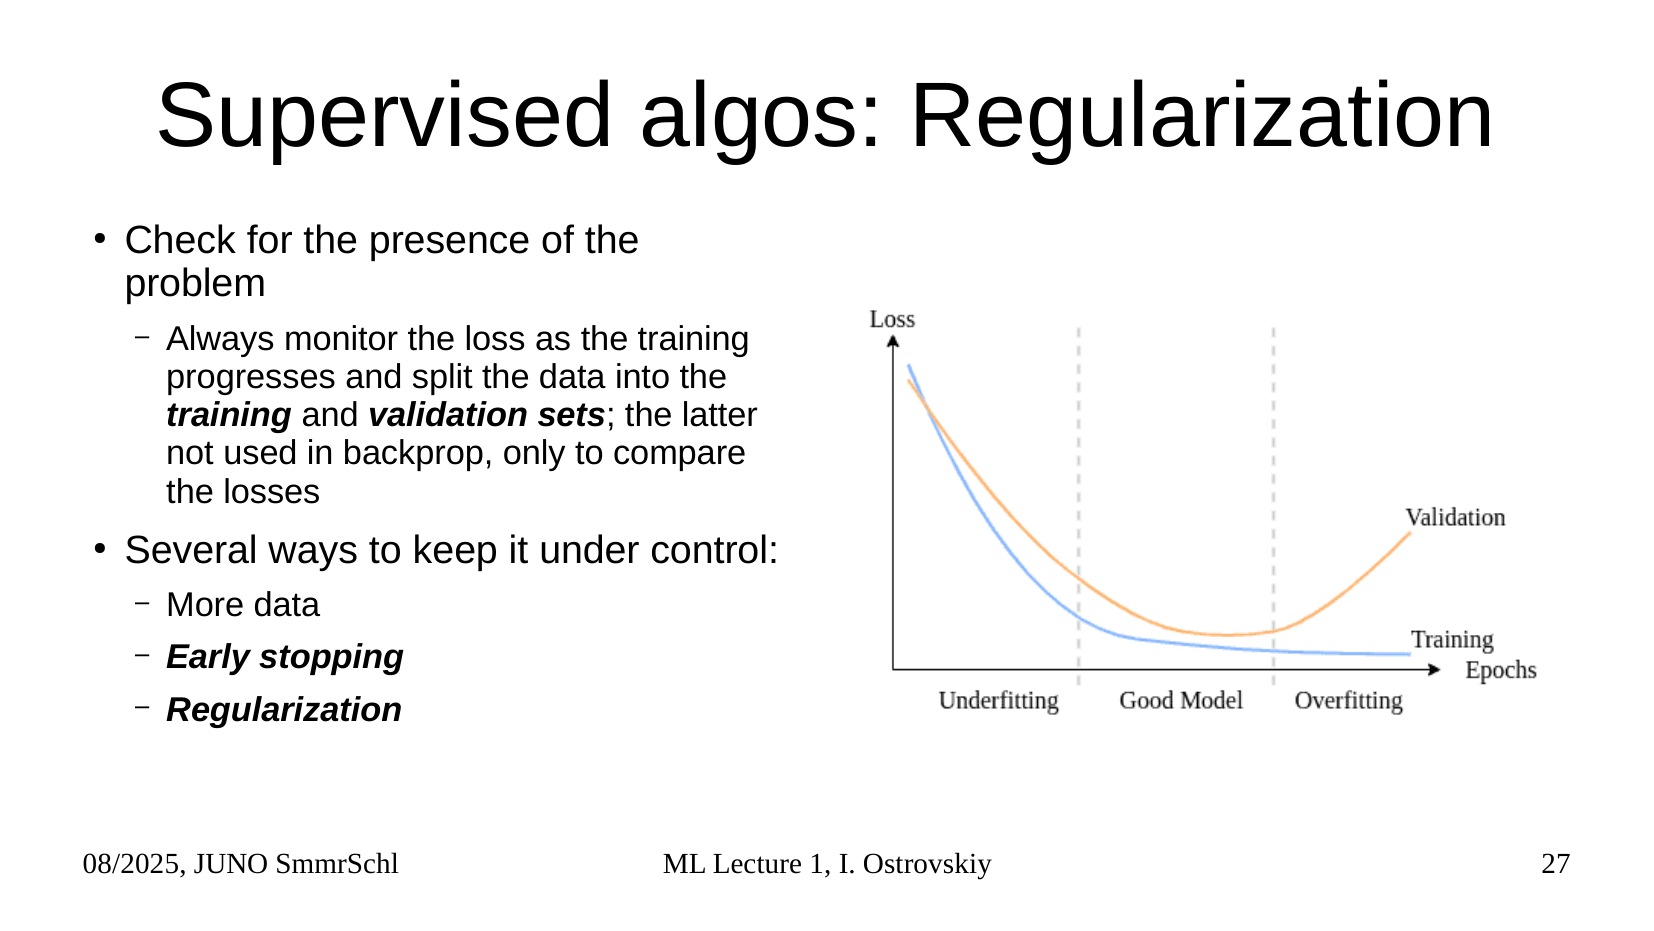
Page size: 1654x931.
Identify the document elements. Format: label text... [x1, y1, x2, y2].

picture [862, 303, 1538, 721]
list Check for the presence of the problem Always monitor the loss as the training progresses and split the data into the training and validation sets; the latter not used in backprop, only to compare the losses Several ways to keep it under control: More data Early stopping Regularization [82, 217, 788, 758]
title Supervised algos: Regularization [82, 37, 1571, 193]
